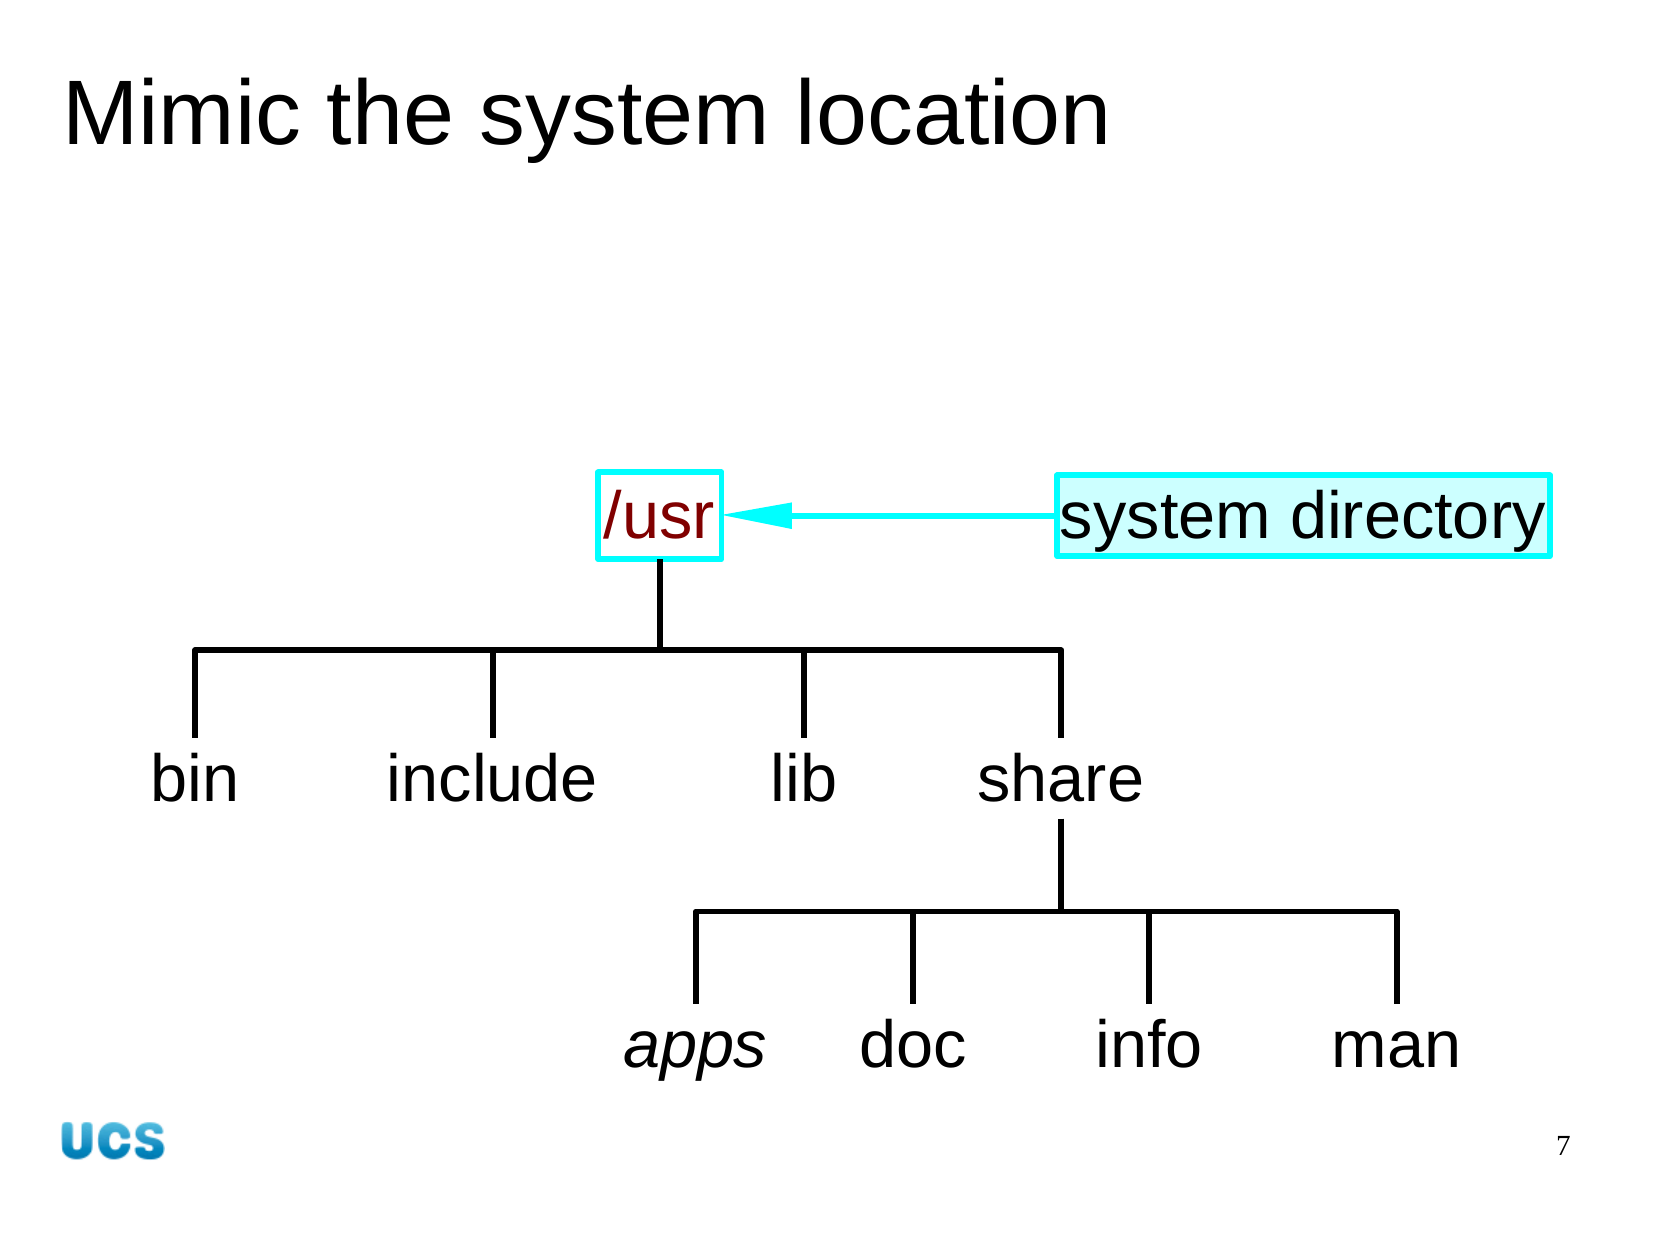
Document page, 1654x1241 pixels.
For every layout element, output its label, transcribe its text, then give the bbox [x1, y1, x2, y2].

text_box bin [147, 738, 243, 819]
text_box info [1092, 1003, 1207, 1085]
text_box system directory [1057, 475, 1550, 557]
text_box lib [767, 738, 841, 819]
text_box doc [856, 1003, 971, 1085]
text_box share [974, 738, 1148, 819]
text_box include [383, 738, 602, 819]
text_box /usr [598, 472, 722, 560]
text_box man [1328, 1003, 1465, 1085]
text_box Mimic the system location [59, 59, 1117, 168]
picture [61, 1121, 165, 1161]
text_box apps [620, 1003, 772, 1085]
